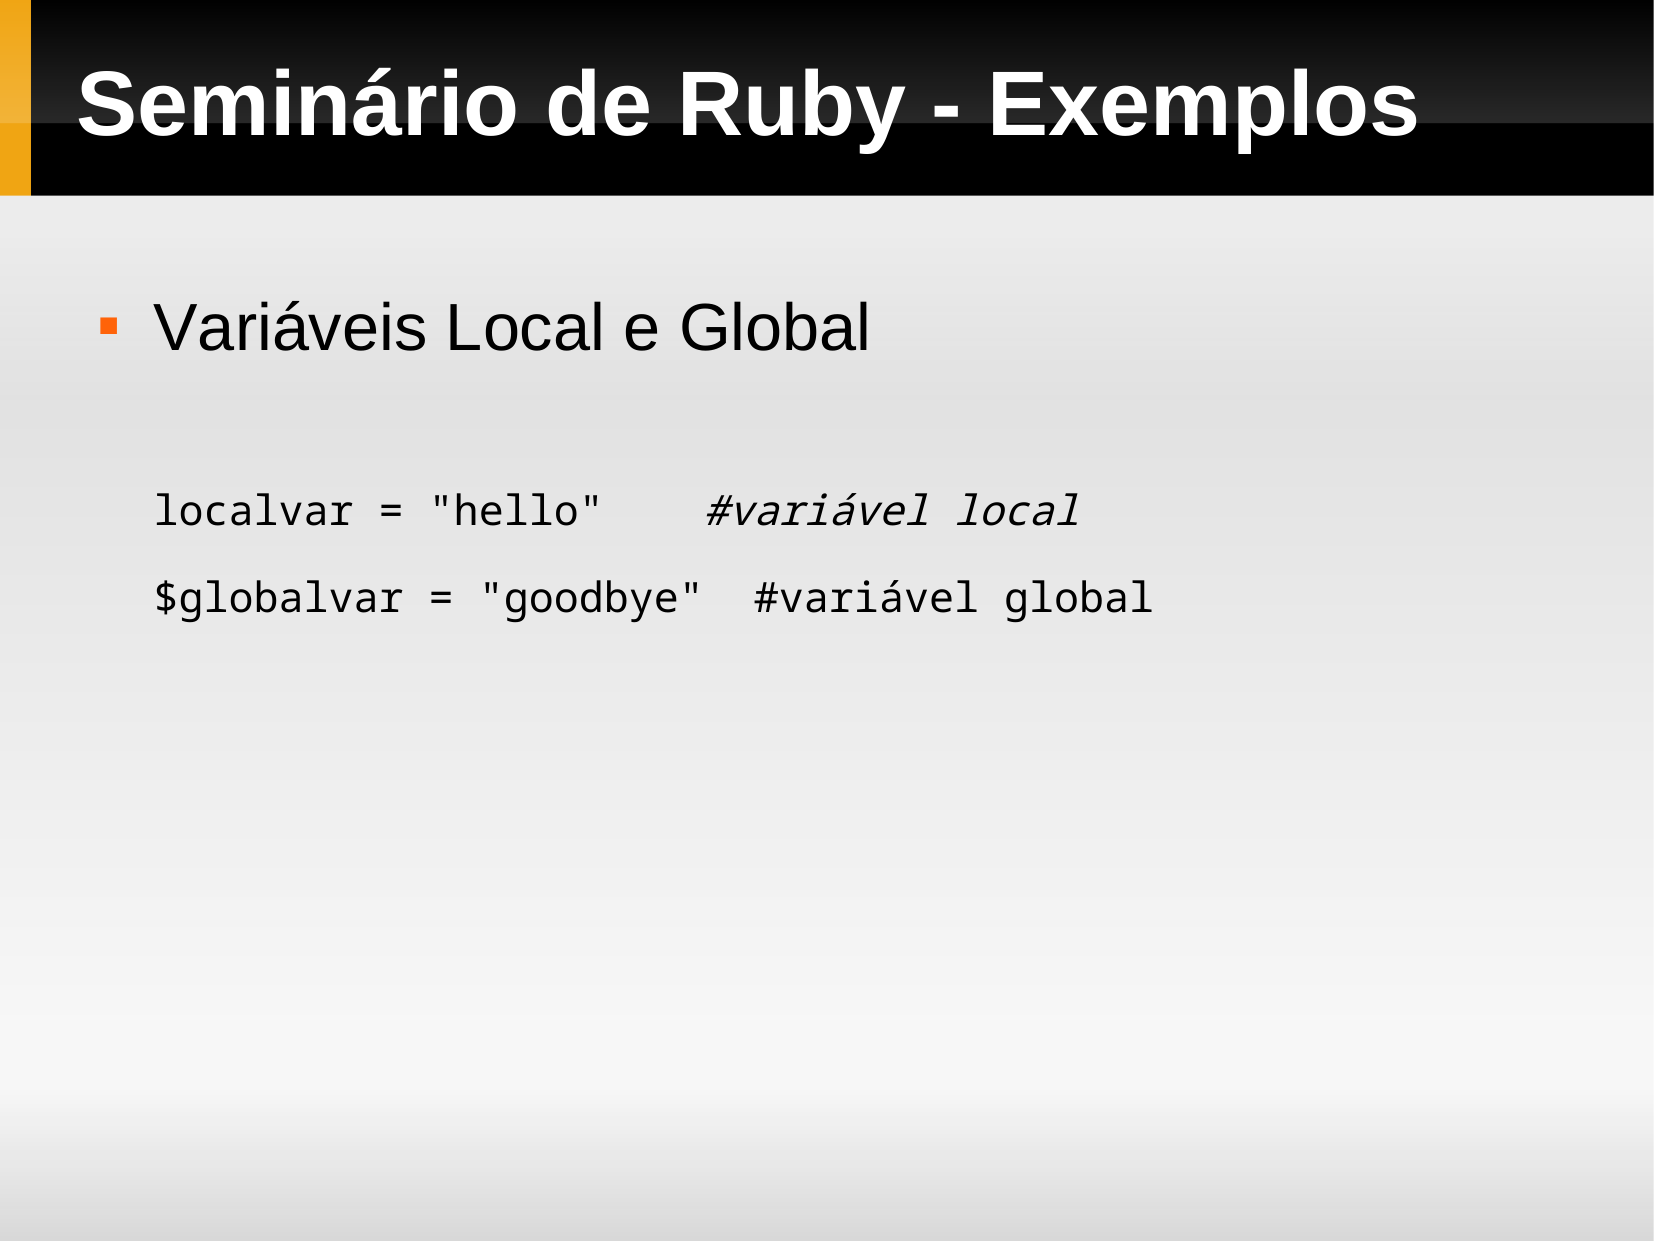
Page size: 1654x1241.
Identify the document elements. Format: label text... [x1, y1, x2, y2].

title Seminário de Ruby - Exemplos [76, 7, 1565, 200]
picture [0, 0, 1654, 1241]
list Variáveis Local e Global localvar = "hello" #variável local $globalvar = "goodbye" #variável global [82, 290, 1571, 1094]
